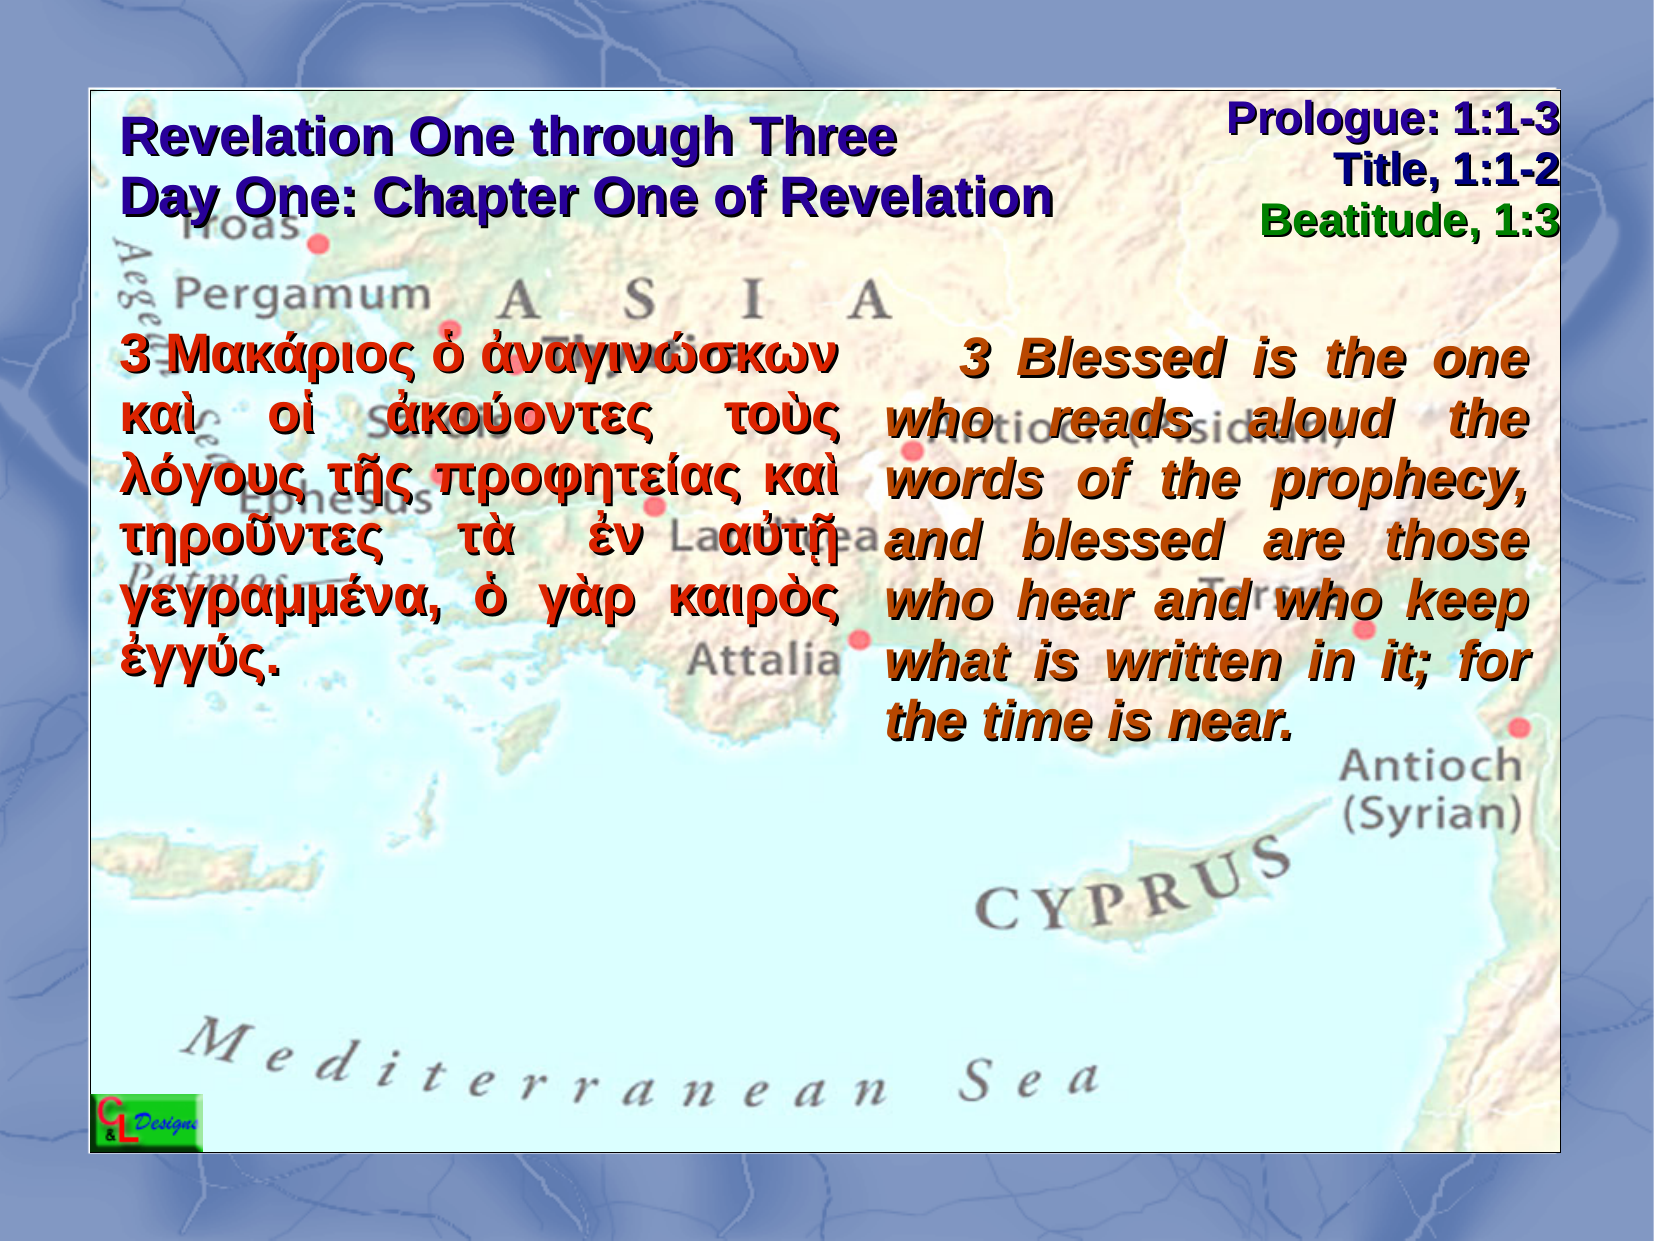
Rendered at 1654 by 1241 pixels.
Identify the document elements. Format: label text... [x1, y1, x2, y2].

picture [0, 0, 1654, 1241]
text_box 3 Blessed is the one who reads aloud the words of the prophecy, and blessed are those who hear and who keep what is written in it; for the time is near. [870, 319, 1546, 766]
text_box Prologue: 1:1-3 Title, 1:1-2 Beatitude, 1:3 [1135, 90, 1561, 247]
text_box 3 Μακάριος ὁ ἀναγινώσκων καὶ οἱ ἀκούοντες τοὺς λόγους τῆς προφητείας καὶ τηροῦντες τὰ ἐν αὐτῇ γεγραμμένα, ὁ γὰρ καιρὸς ἐγγύς. [105, 315, 856, 702]
title Revelation One through Three Day One: Chapter One of Revelation [119, 90, 1081, 303]
